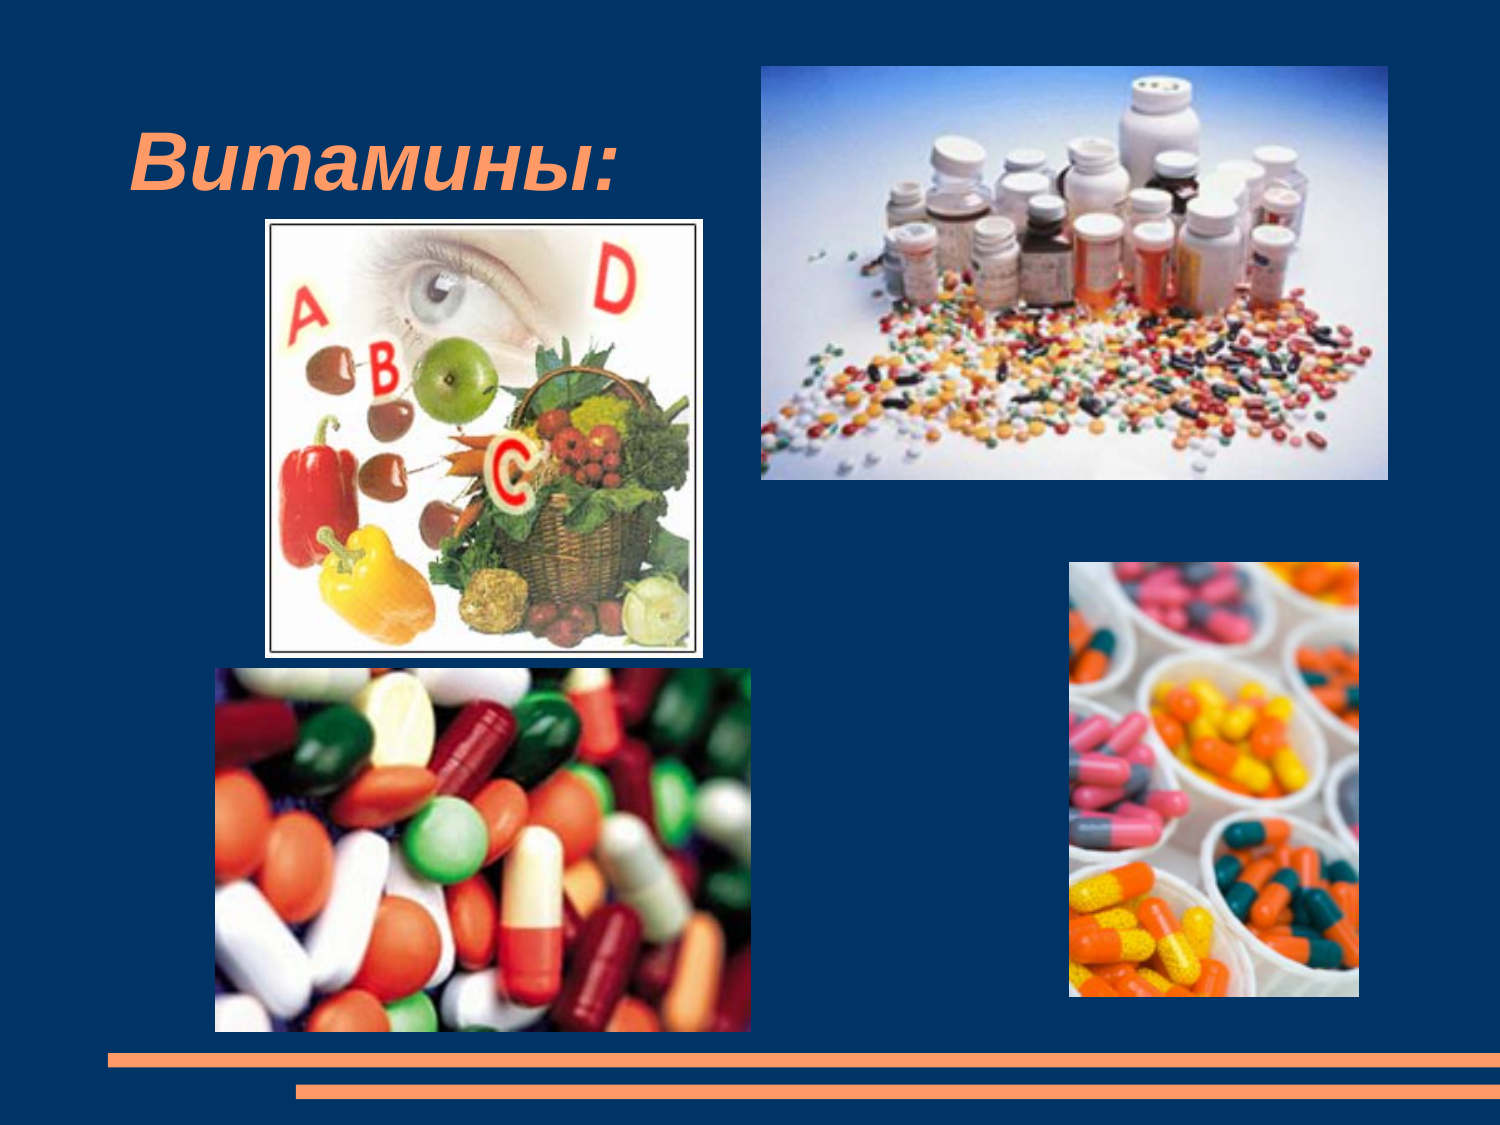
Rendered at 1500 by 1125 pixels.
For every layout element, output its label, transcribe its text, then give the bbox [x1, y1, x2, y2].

picture [761, 66, 1388, 480]
picture [265, 219, 703, 658]
picture [1069, 562, 1359, 997]
picture [215, 668, 751, 1032]
title Витамины: [75, 40, 1451, 276]
